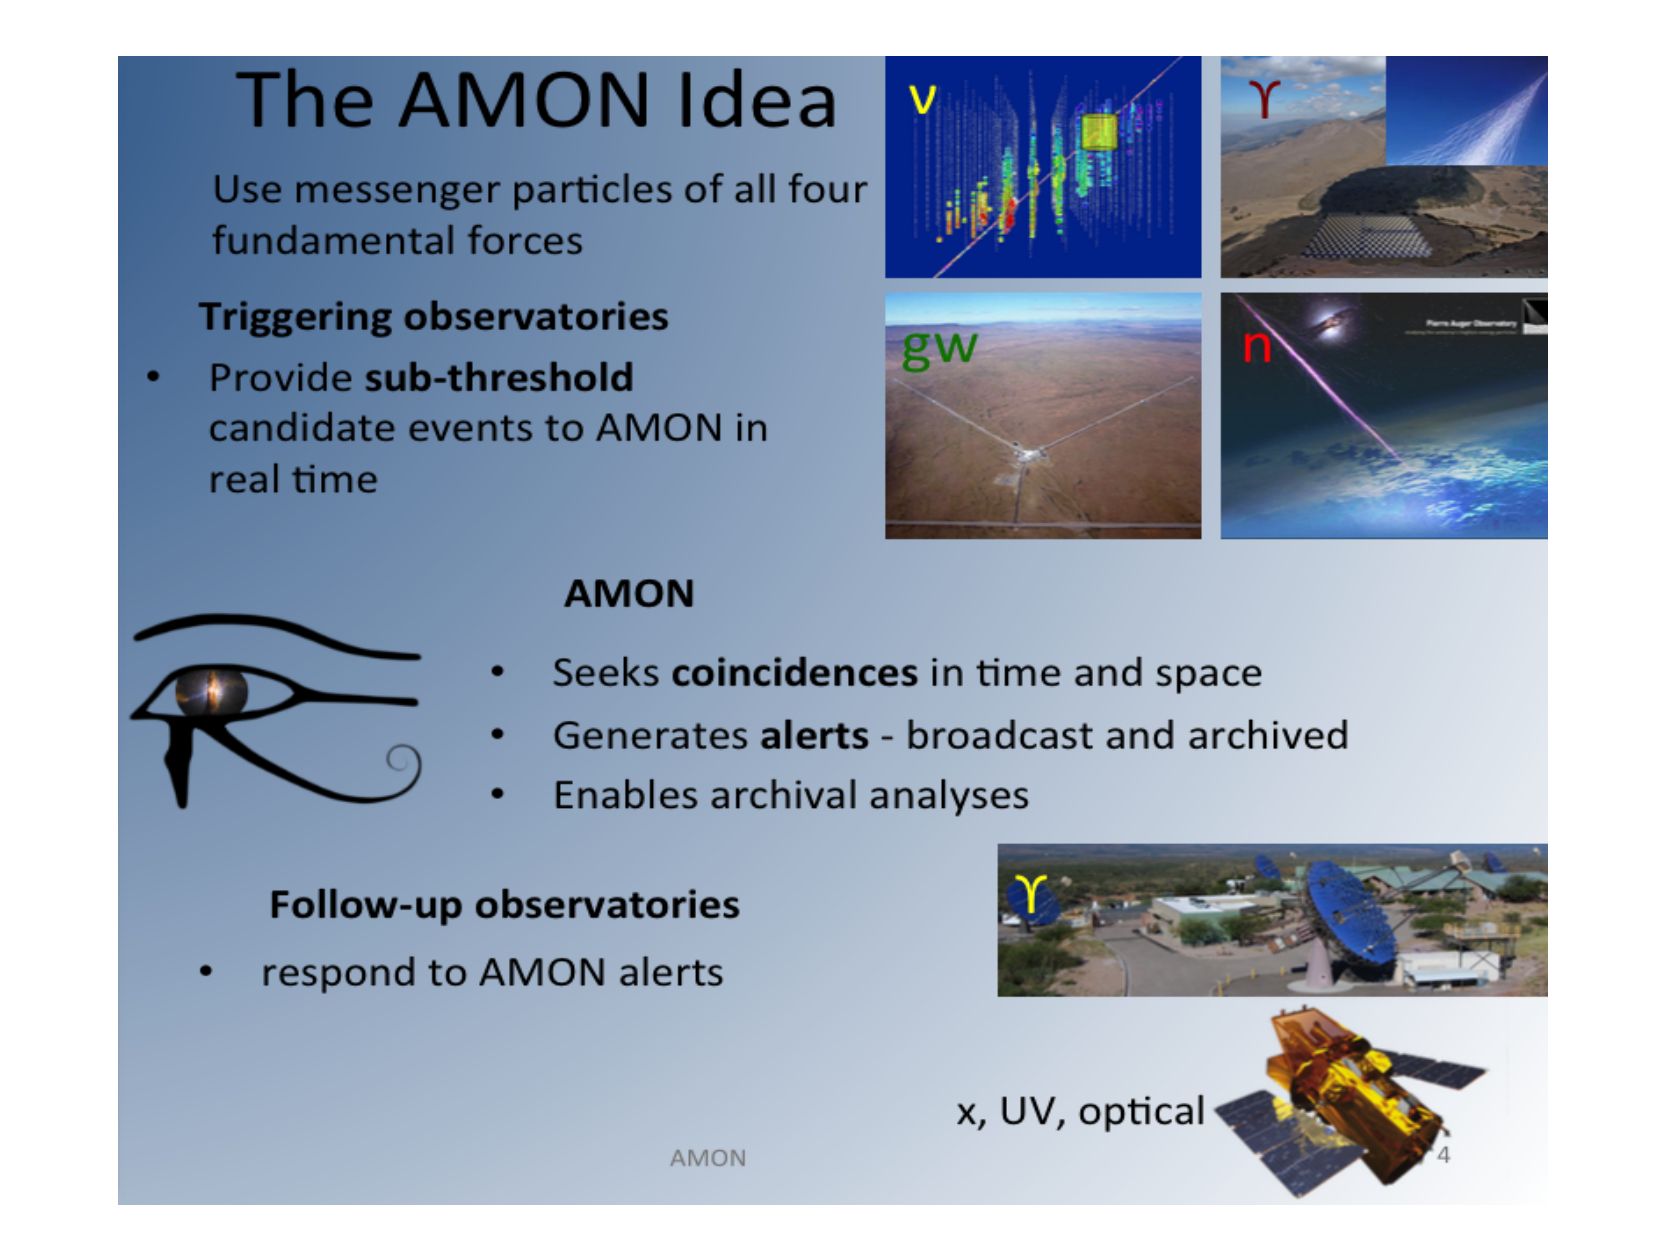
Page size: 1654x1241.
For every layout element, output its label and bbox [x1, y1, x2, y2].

picture [118, 56, 1548, 1205]
